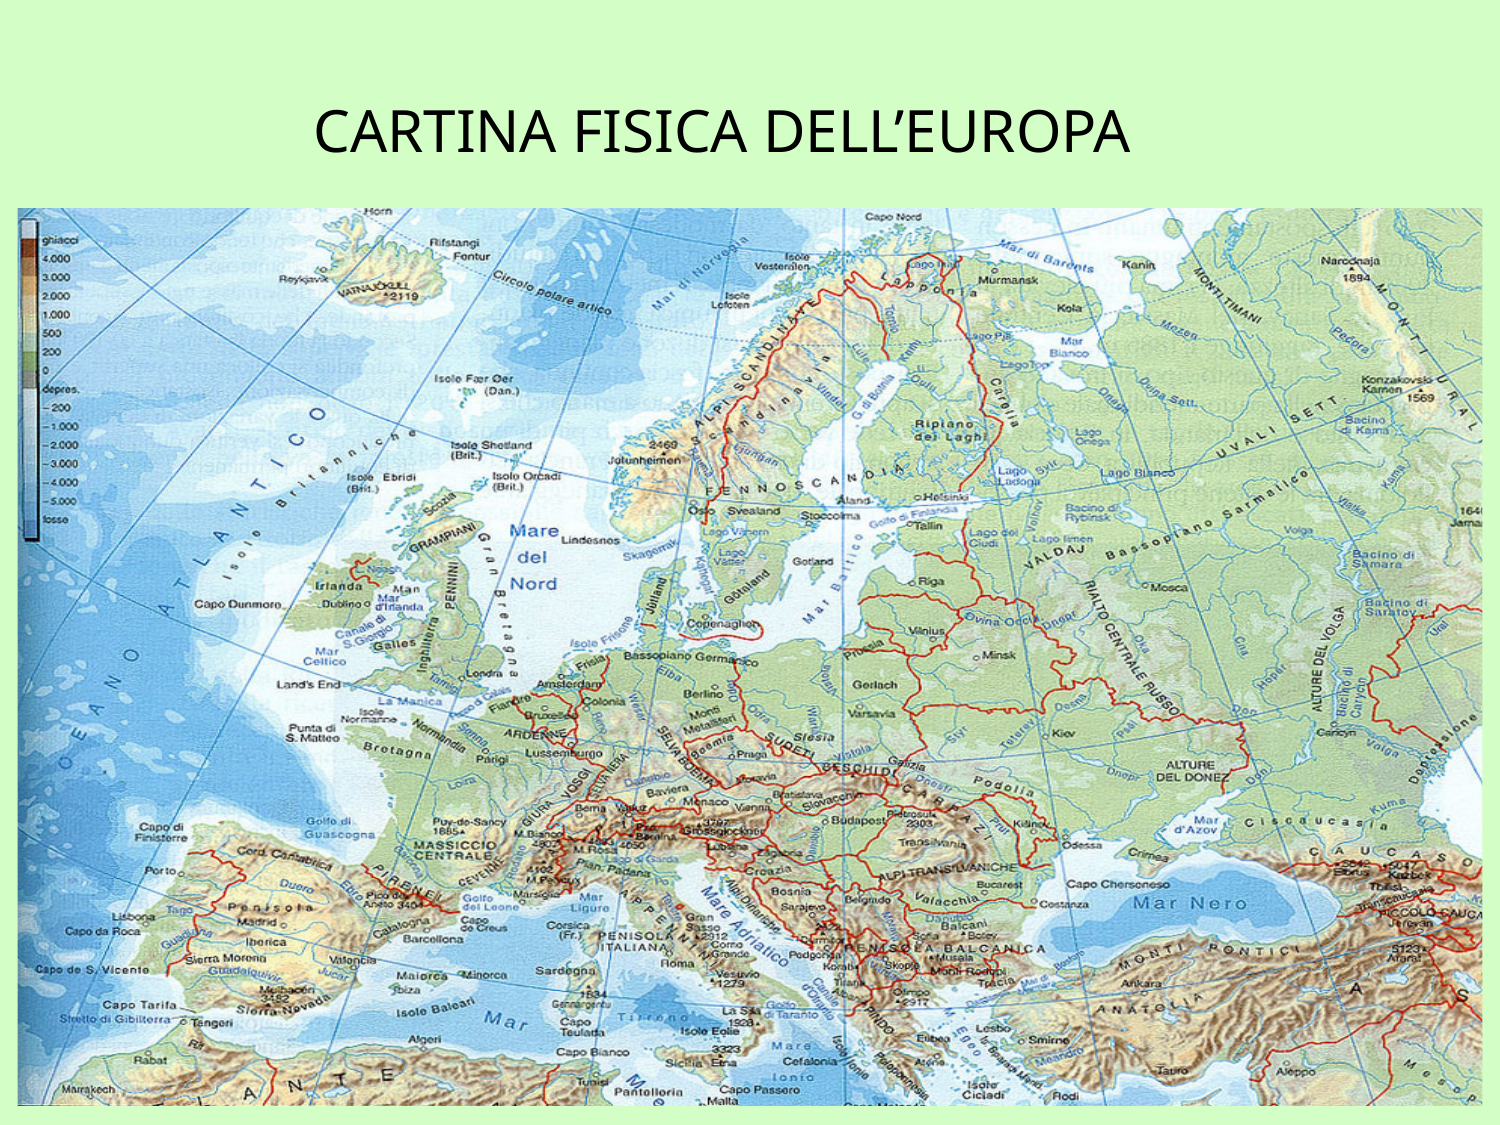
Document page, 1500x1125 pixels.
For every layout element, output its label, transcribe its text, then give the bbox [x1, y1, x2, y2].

picture [17, 208, 1483, 1106]
text_box CARTINA FISICA DELL’EUROPA [219, 86, 1188, 242]
